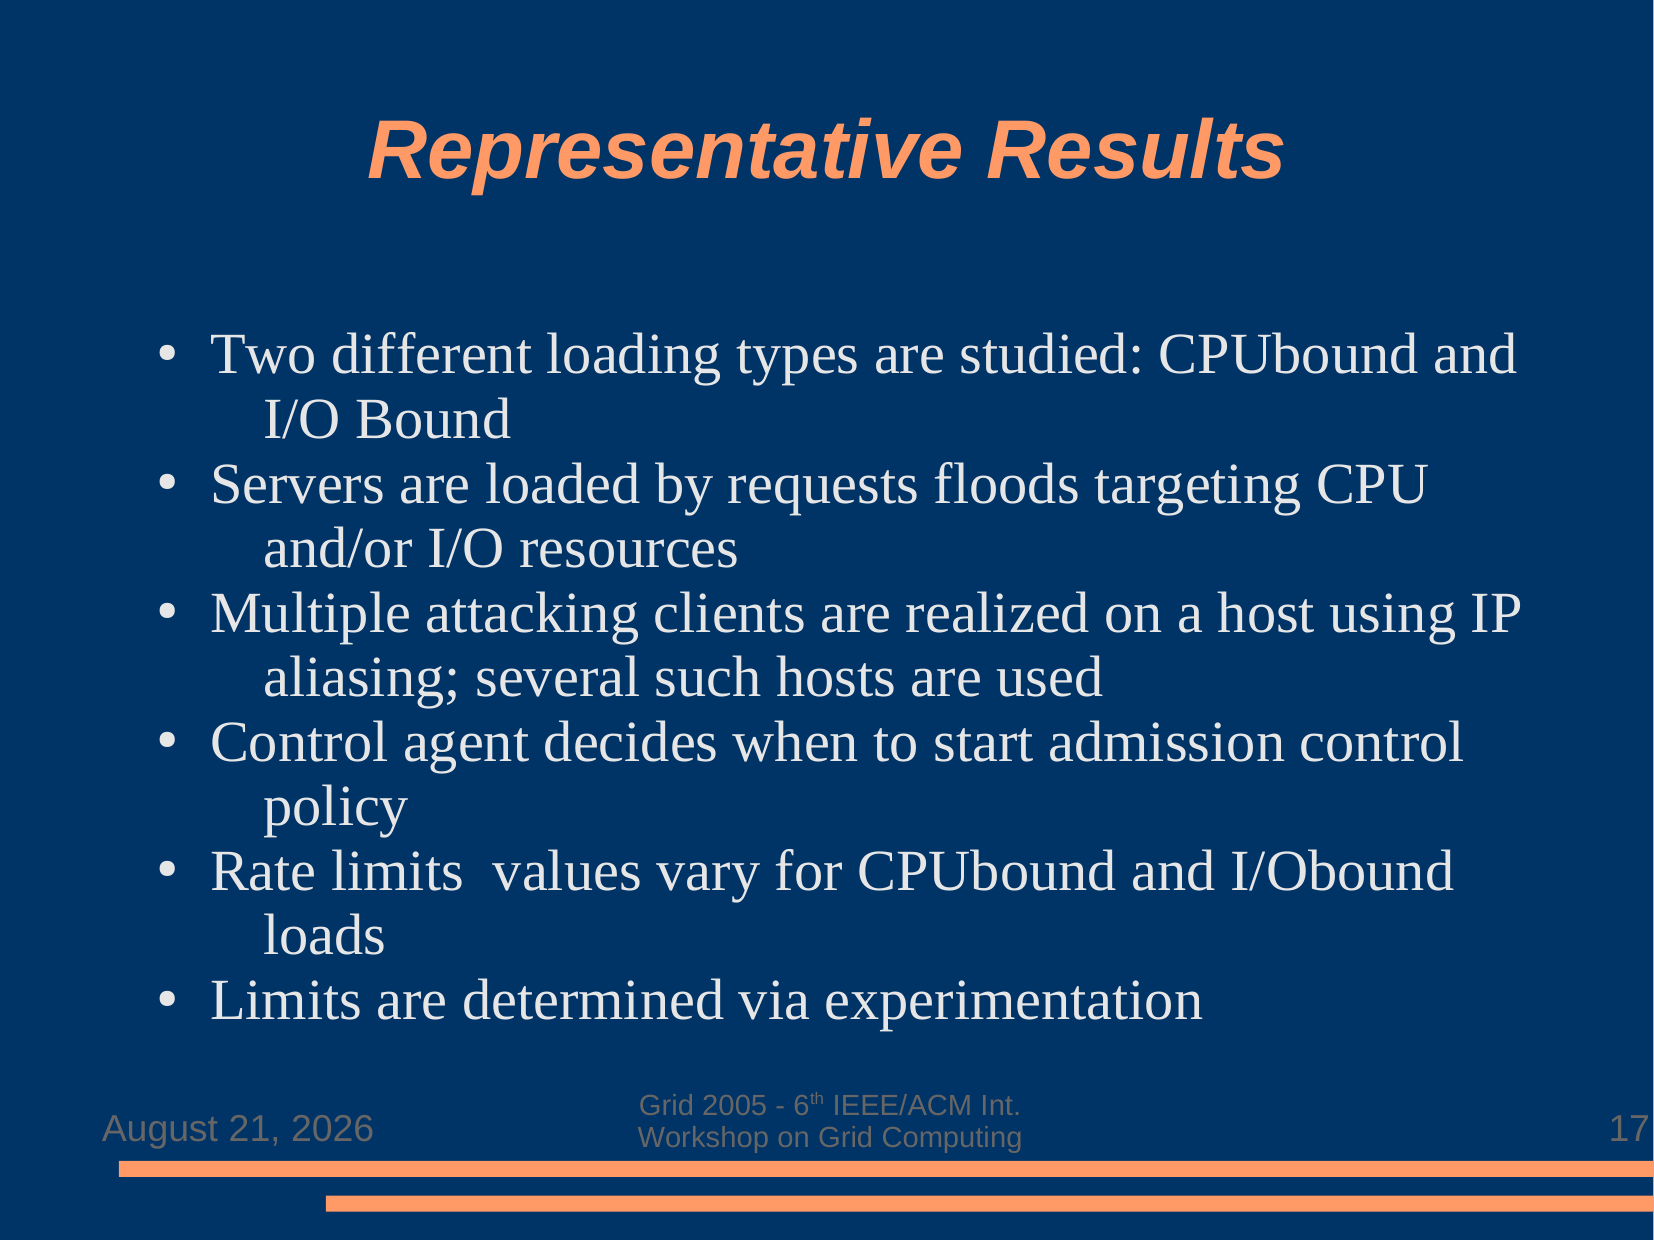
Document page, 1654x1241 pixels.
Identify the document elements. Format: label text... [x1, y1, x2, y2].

list Two different loading types are studied: CPU­bound and I/O Bound Servers are loaded by requests floods targeting CPU and/or I/O resources Multiple attacking clients are realized on a host using IP aliasing; several such hosts are used Control agent decides when to start admission control policy Rate limits values vary for CPU­bound and I/O­bound loads Limits are determined via experimentation [121, 322, 1561, 1133]
title Representative Results [121, 46, 1534, 254]
